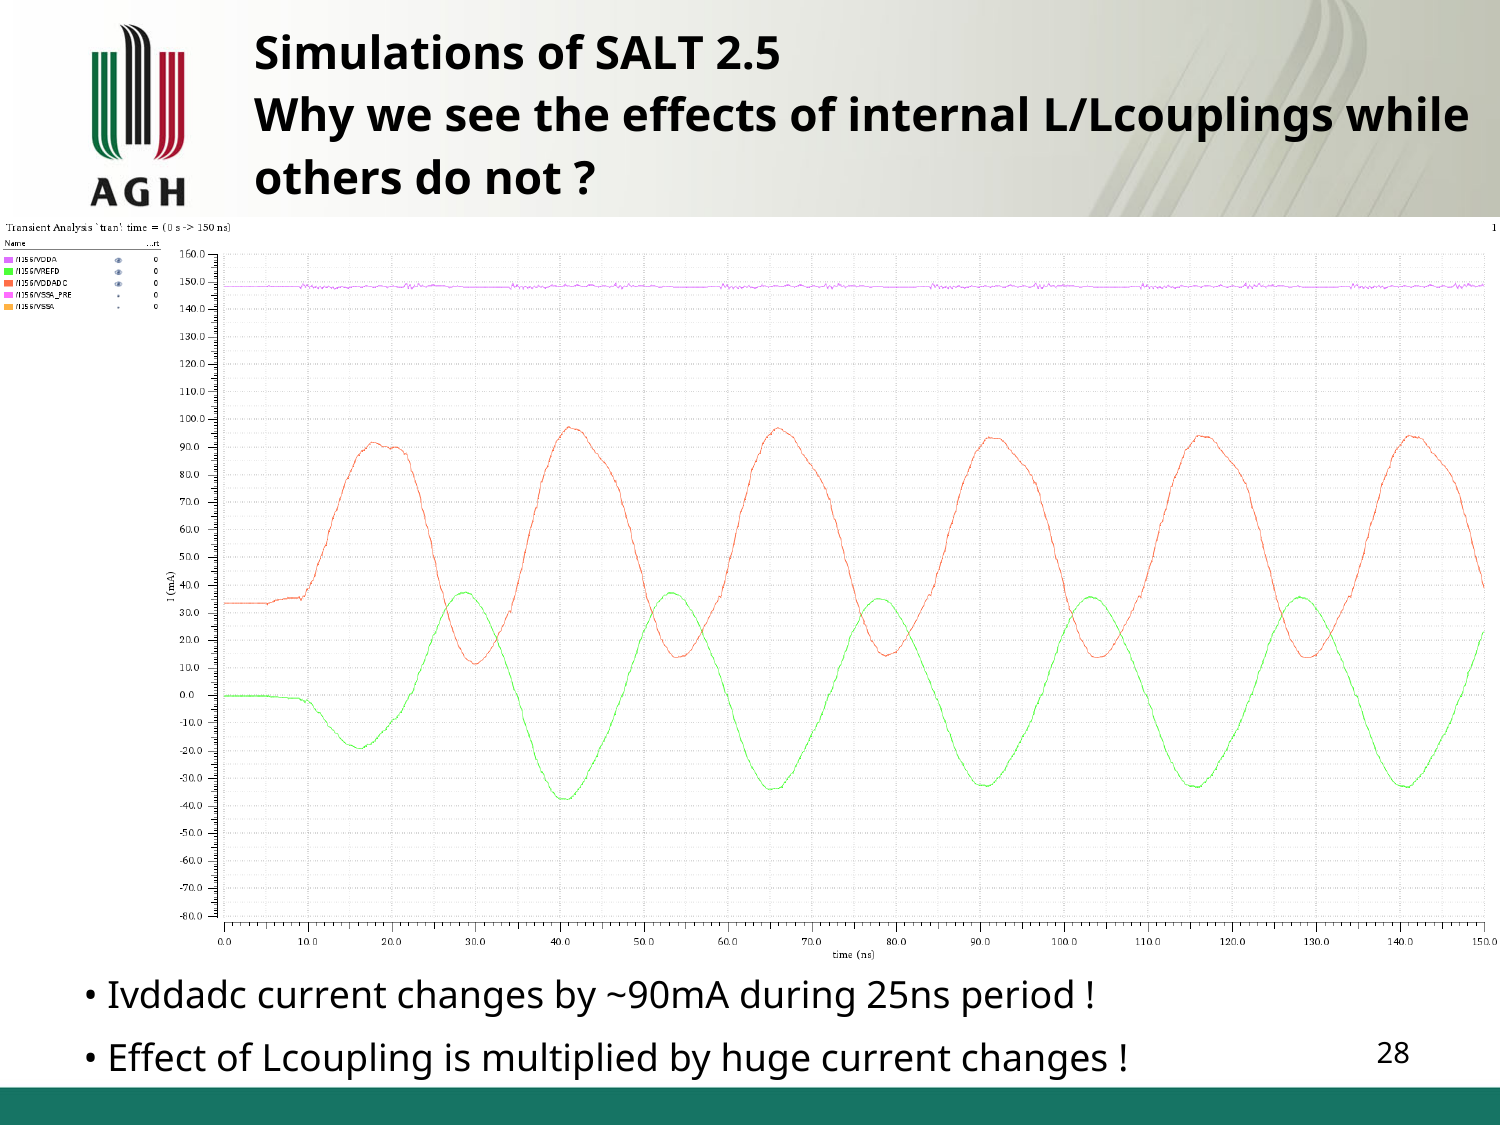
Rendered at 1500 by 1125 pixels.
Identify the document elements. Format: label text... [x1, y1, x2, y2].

picture [0, 0, 1500, 1125]
title Simulations of SALT 2.5 Why we see the effects of internal L/Lcouplings while others do not ? [254, 34, 1500, 194]
list Ivddadc current changes by ~90mA during 25ns period ! Effect of Lcoupling is multiplied by huge current changes ! [23, 968, 1465, 1099]
